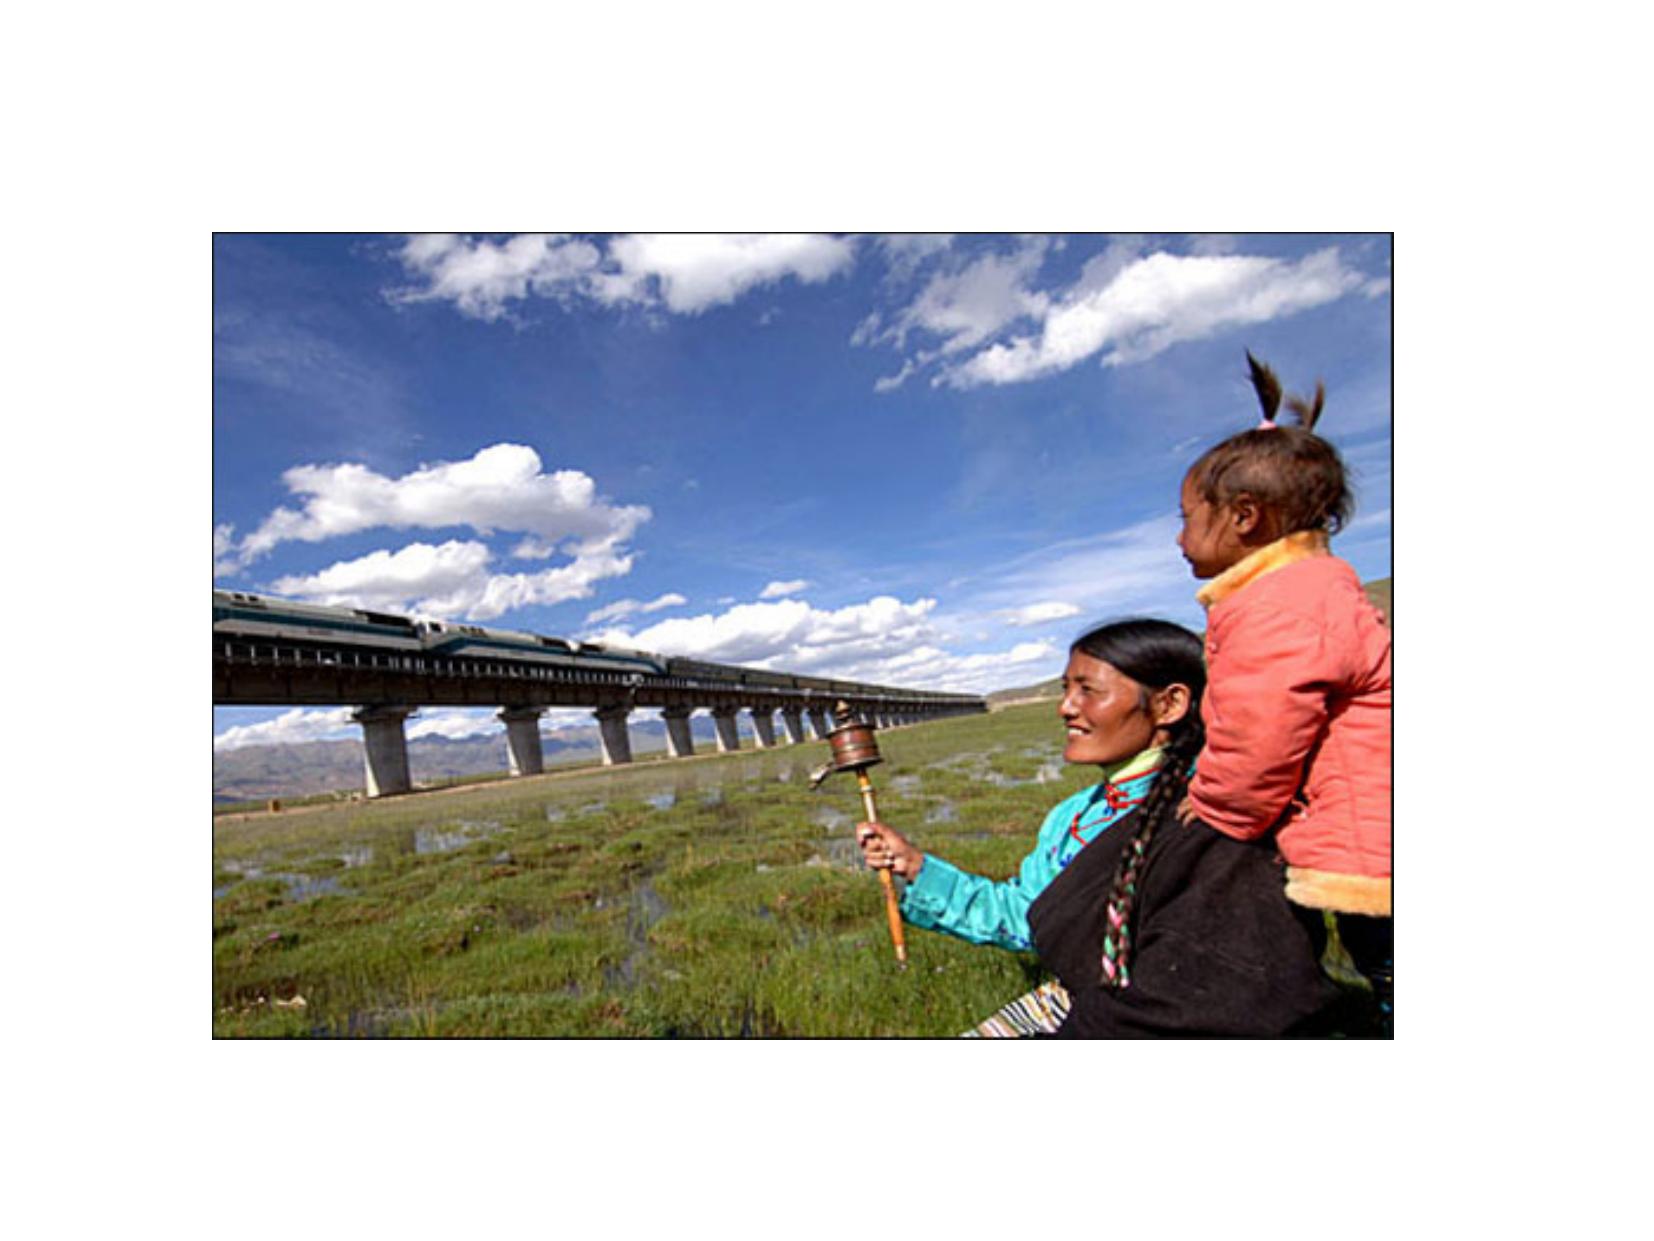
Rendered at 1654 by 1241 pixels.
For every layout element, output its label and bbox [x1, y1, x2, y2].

picture [212, 232, 1394, 1040]
